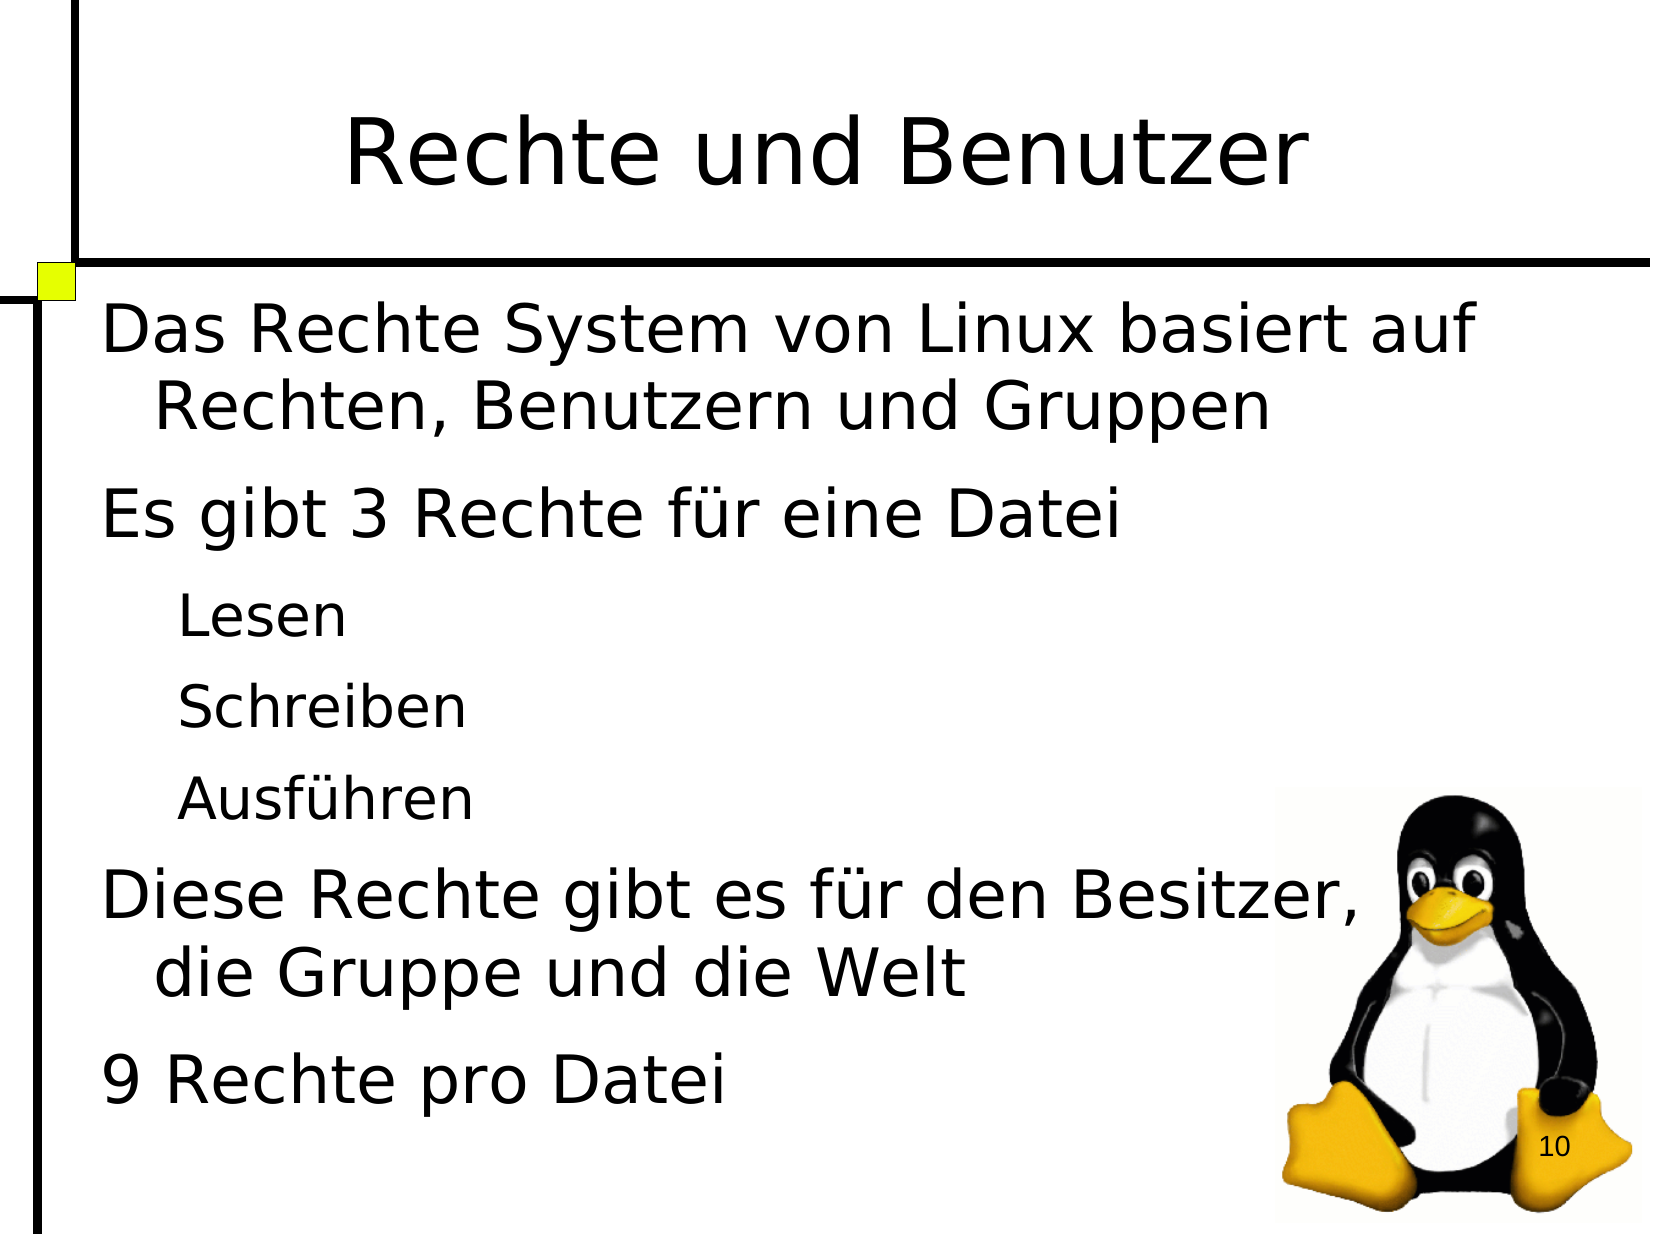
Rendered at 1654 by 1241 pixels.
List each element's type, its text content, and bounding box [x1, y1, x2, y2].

title Rechte und Benutzer [82, 49, 1571, 257]
picture [1275, 787, 1642, 1223]
list Das Rechte System von Linux basiert auf Rechten, Benutzern und Gruppen Es gibt 3 Rechte für eine Datei Lesen Schreiben Ausführen Diese Rechte gibt es für den Besitzer, die Gruppe und die Welt 9 Rechte pro Datei [82, 290, 1571, 1120]
